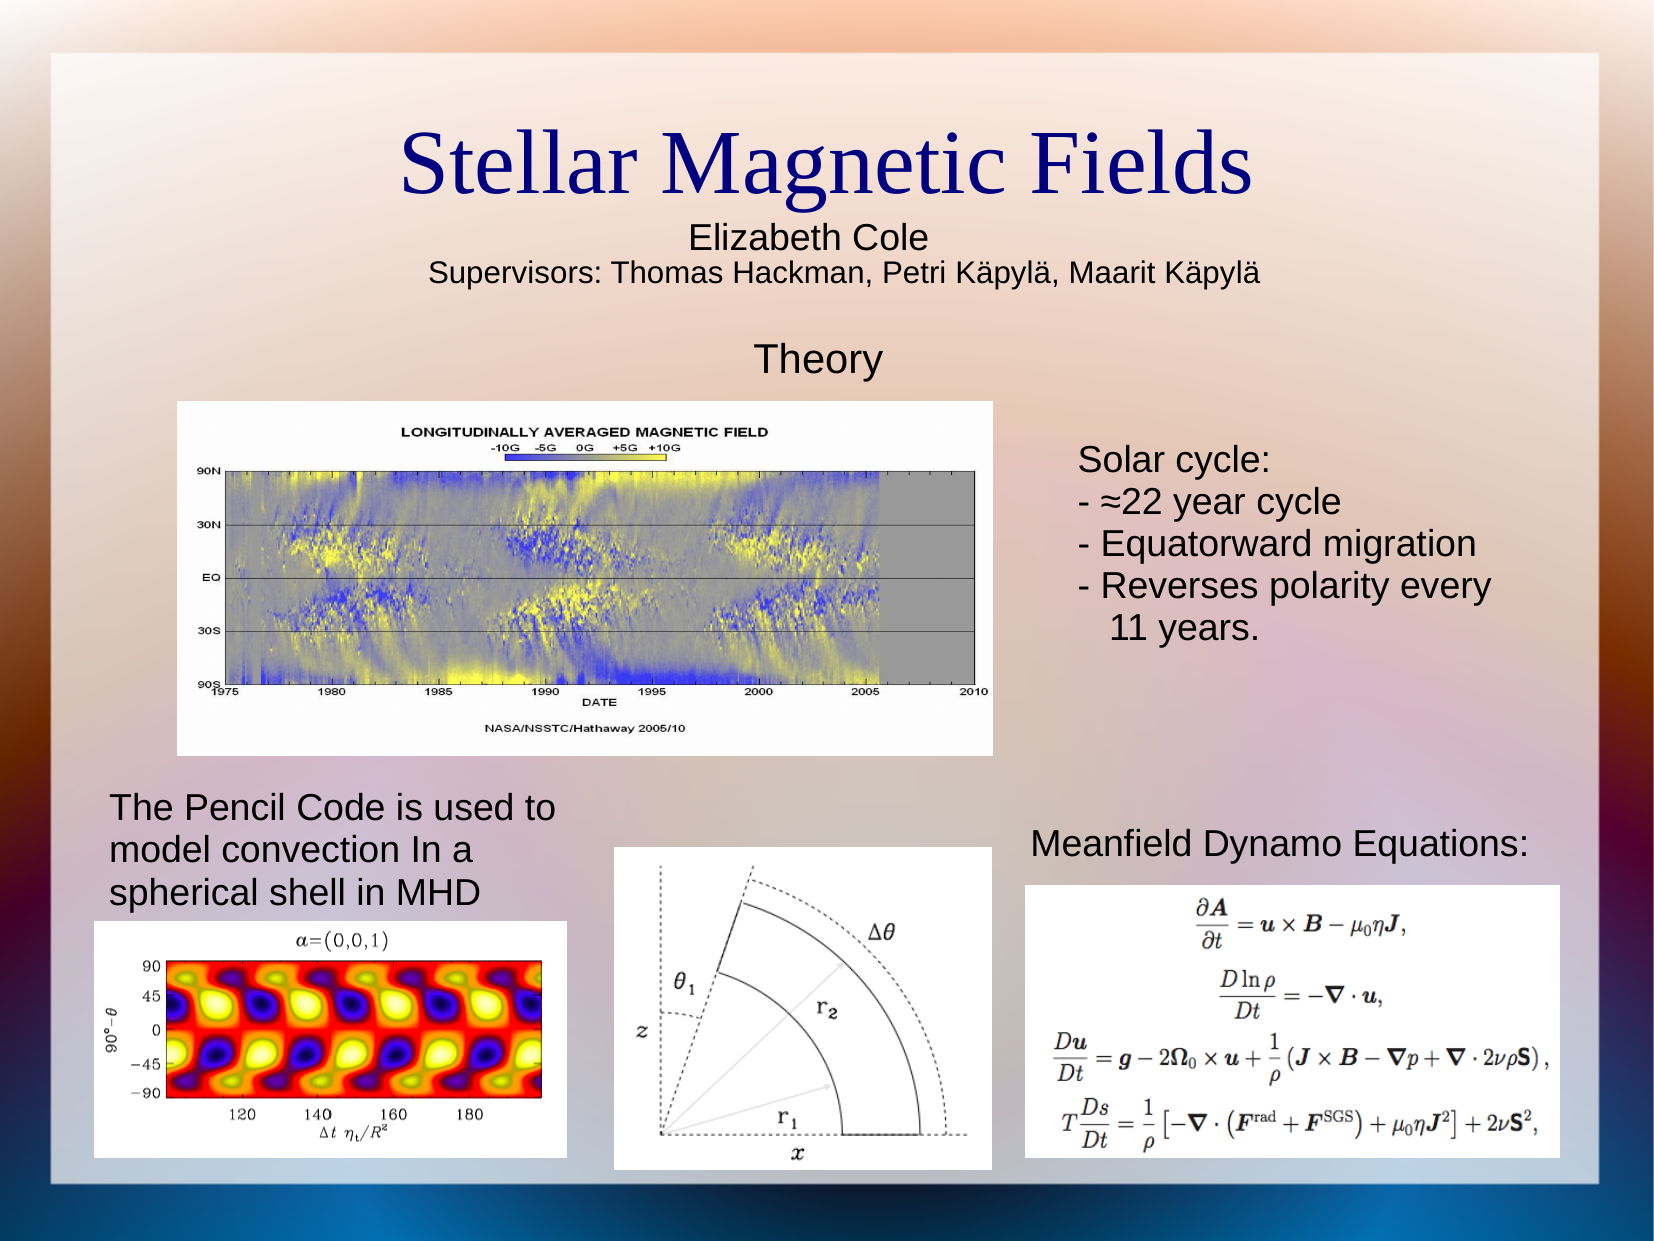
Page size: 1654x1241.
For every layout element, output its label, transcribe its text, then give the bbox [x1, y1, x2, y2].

text_box The Pencil Code is used to model convection In a spherical shell in MHD [94, 779, 579, 945]
text_box Supervisors: Thomas Hackman, Petri Käpylä, Maarit Käpylä [413, 248, 1274, 298]
text_box Elizabeth Cole [673, 209, 945, 267]
text_box Solar cycle: - ≈22 year cycle - Equatorward migration - Reverses polarity every 11 years. [1062, 431, 1518, 699]
title Stellar Magnetic Fields [118, 59, 1536, 267]
text_box Meanfield Dynamo Equations: [1015, 814, 1546, 872]
text_box Theory [738, 328, 898, 390]
picture [0, 0, 1654, 1241]
